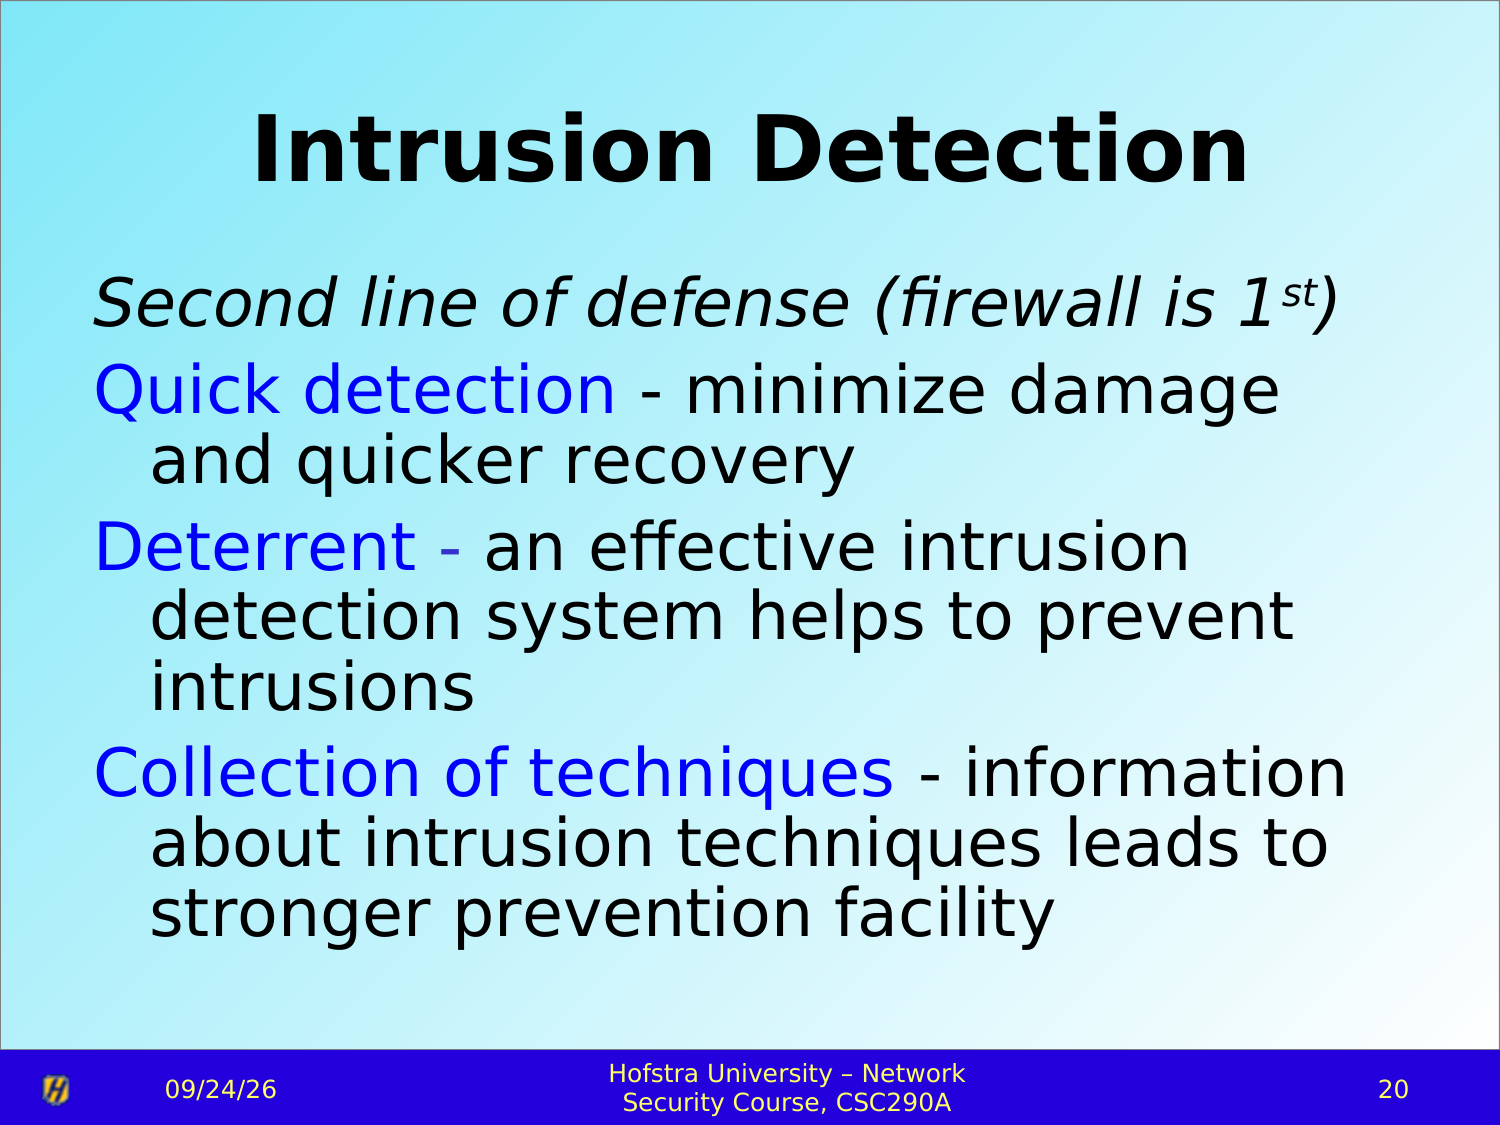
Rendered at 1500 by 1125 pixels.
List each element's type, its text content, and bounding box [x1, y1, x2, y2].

picture [37, 1072, 76, 1110]
title Intrusion Detection [112, 84, 1391, 212]
list Second line of defense (firewall is 1st) Quick detection - minimize damage and quicker recovery Deterrent - an effective intrusion detection system helps to prevent intrusions Collection of techniques - information about intrusion techniques leads to stronger prevention facility [78, 263, 1426, 989]
